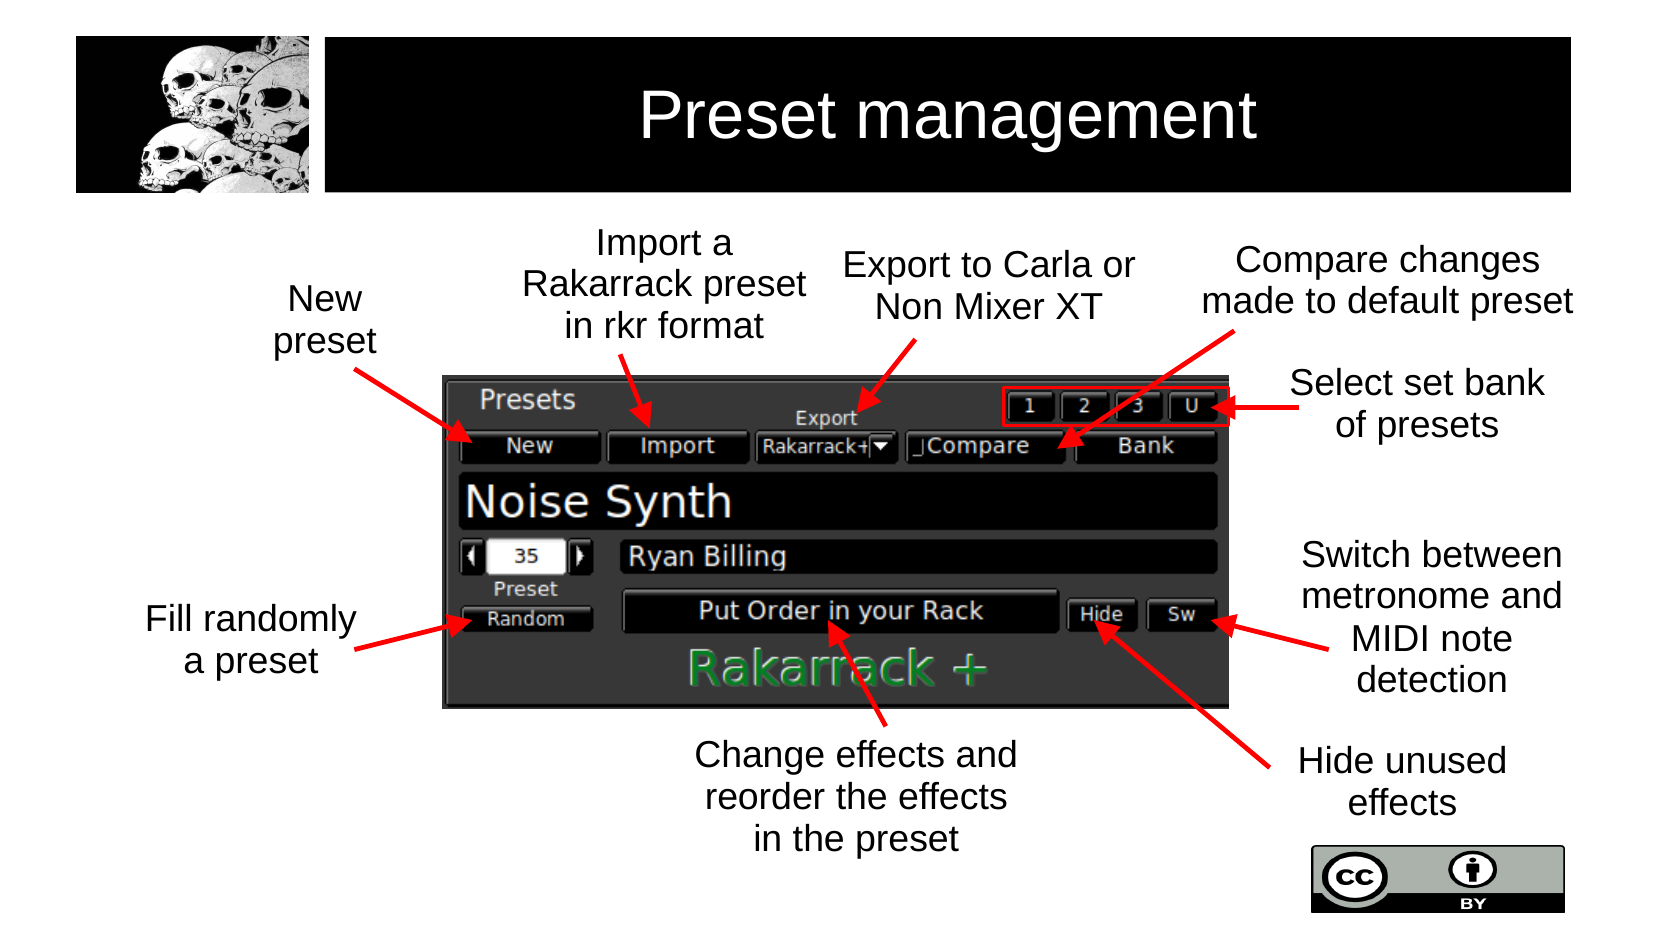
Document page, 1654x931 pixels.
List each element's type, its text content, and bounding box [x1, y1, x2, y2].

picture [76, 36, 309, 193]
picture [1005, 389, 1141, 424]
text_box New preset [236, 269, 414, 369]
text_box Fill randomly a preset [118, 590, 384, 709]
text_box Select set bank of presets [1269, 354, 1565, 454]
picture [1158, 375, 1229, 386]
picture [442, 375, 1229, 709]
text_box Change effects and reorder the effects in the preset [679, 726, 1034, 875]
title Preset management [324, 37, 1571, 193]
text_box Export to Carla or Non Mixer XT [826, 236, 1152, 355]
text_box Compare changes made to default preset [1181, 230, 1595, 355]
text_box Hide unused effects [1269, 732, 1536, 832]
text_box Switch between metronome and MIDI note detection [1269, 525, 1595, 709]
picture [1311, 845, 1565, 913]
picture [1074, 427, 1084, 432]
text_box Import a Rakarrack preset in rkr format [501, 213, 827, 355]
picture [1101, 389, 1227, 424]
